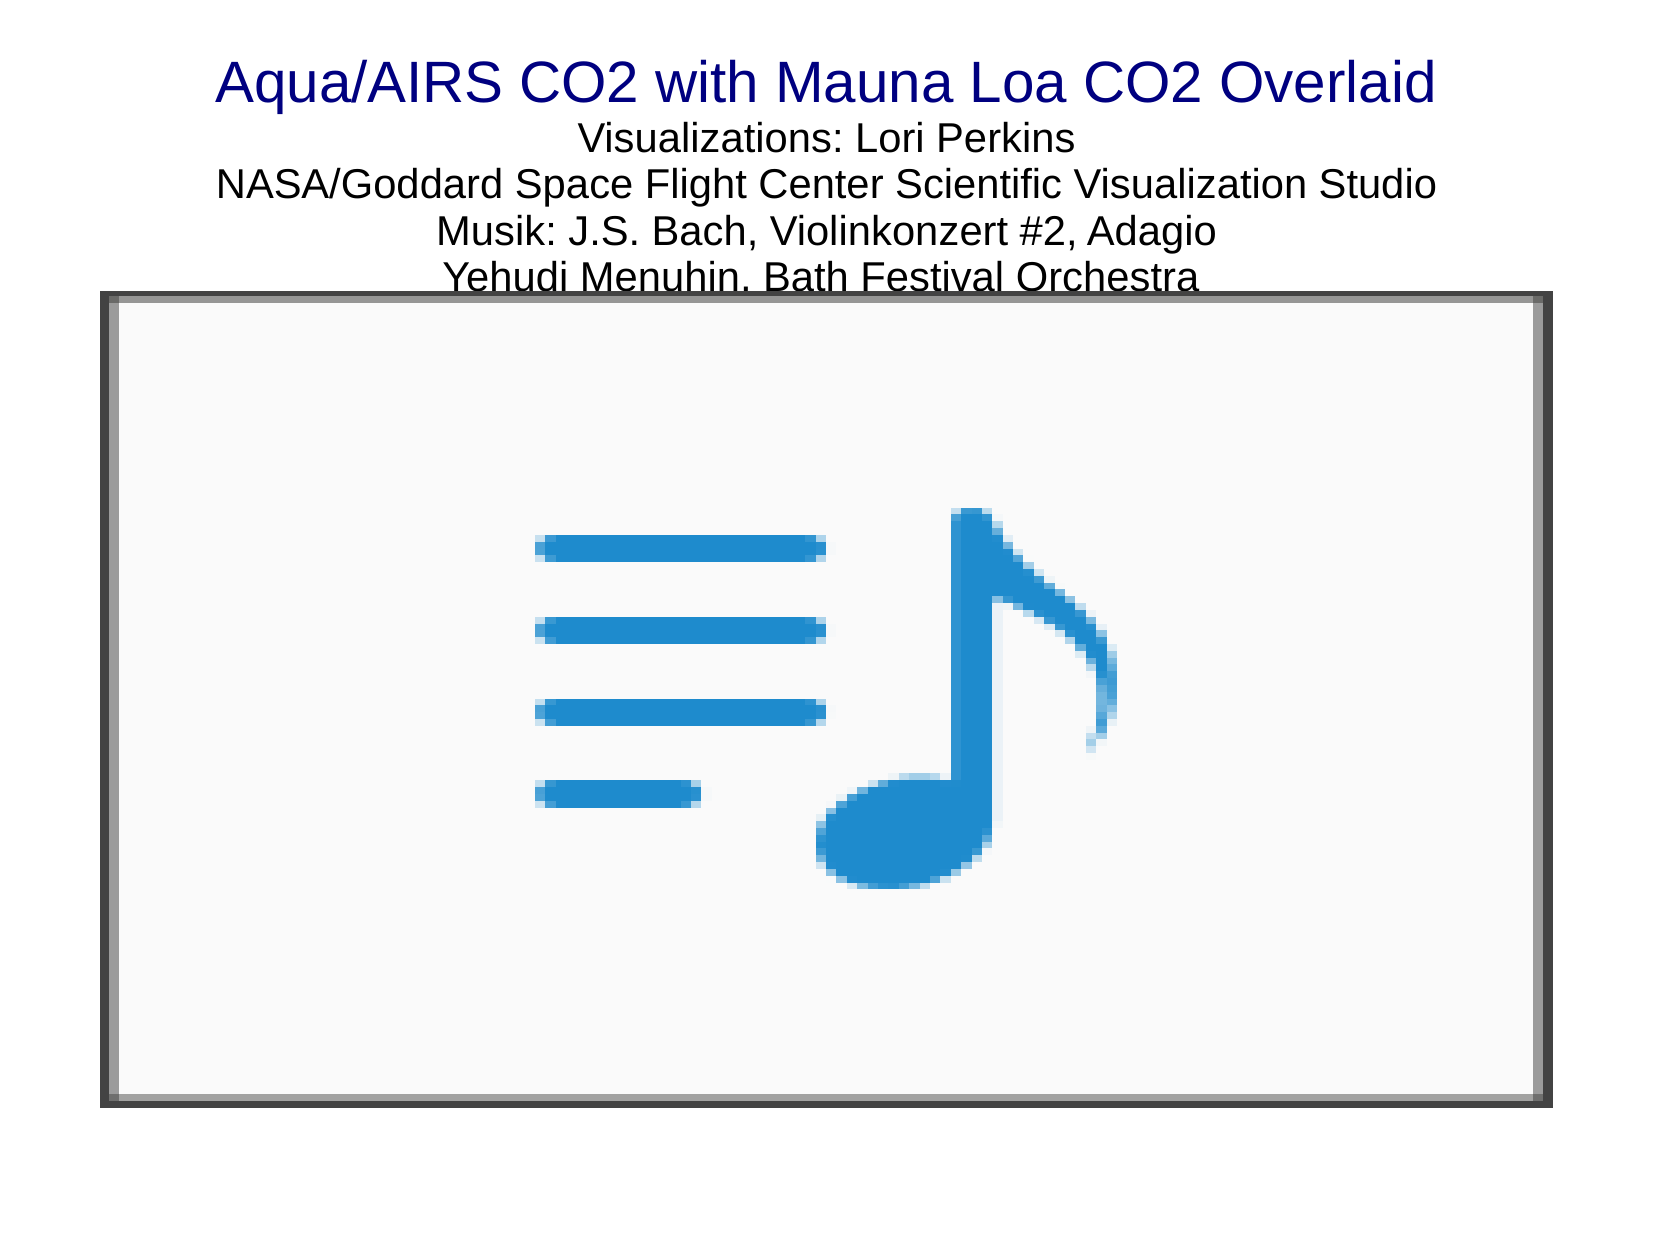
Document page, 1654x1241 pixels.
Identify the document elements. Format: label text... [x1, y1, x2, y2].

title Aqua/AIRS CO2 with Mauna Loa CO2 Overlaid Visualizations: Lori Perkins NASA/Goddard Space Flight Center Scientific Visualization Studio Musik: J.S. Bach, Violinkonzert #2, Adagio Yehudi Menuhin, Bath Festival Orchestra [82, 49, 1571, 301]
text_box [99, 290, 1555, 1109]
